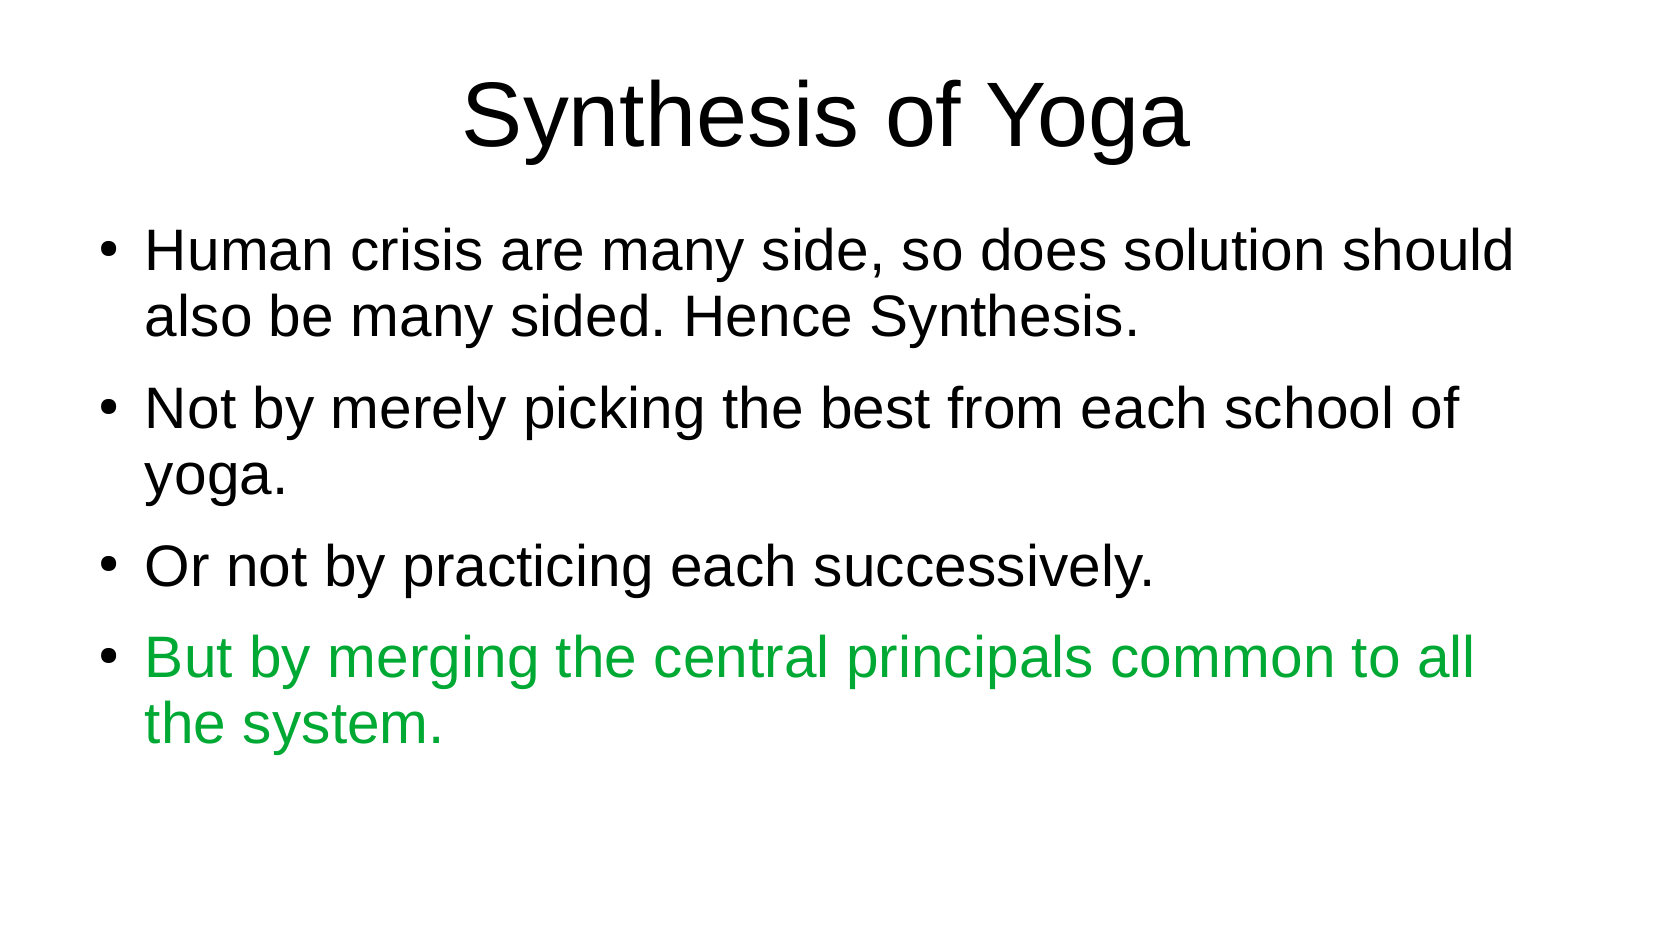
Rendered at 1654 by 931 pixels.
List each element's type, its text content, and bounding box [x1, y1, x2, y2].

list Human crisis are many side, so does solution should also be many sided. Hence Synthesis. Not by merely picking the best from each school of yoga. Or not by practicing each successively. But by merging the central principals common to all the system. [82, 217, 1571, 758]
title Synthesis of Yoga [82, 37, 1571, 193]
